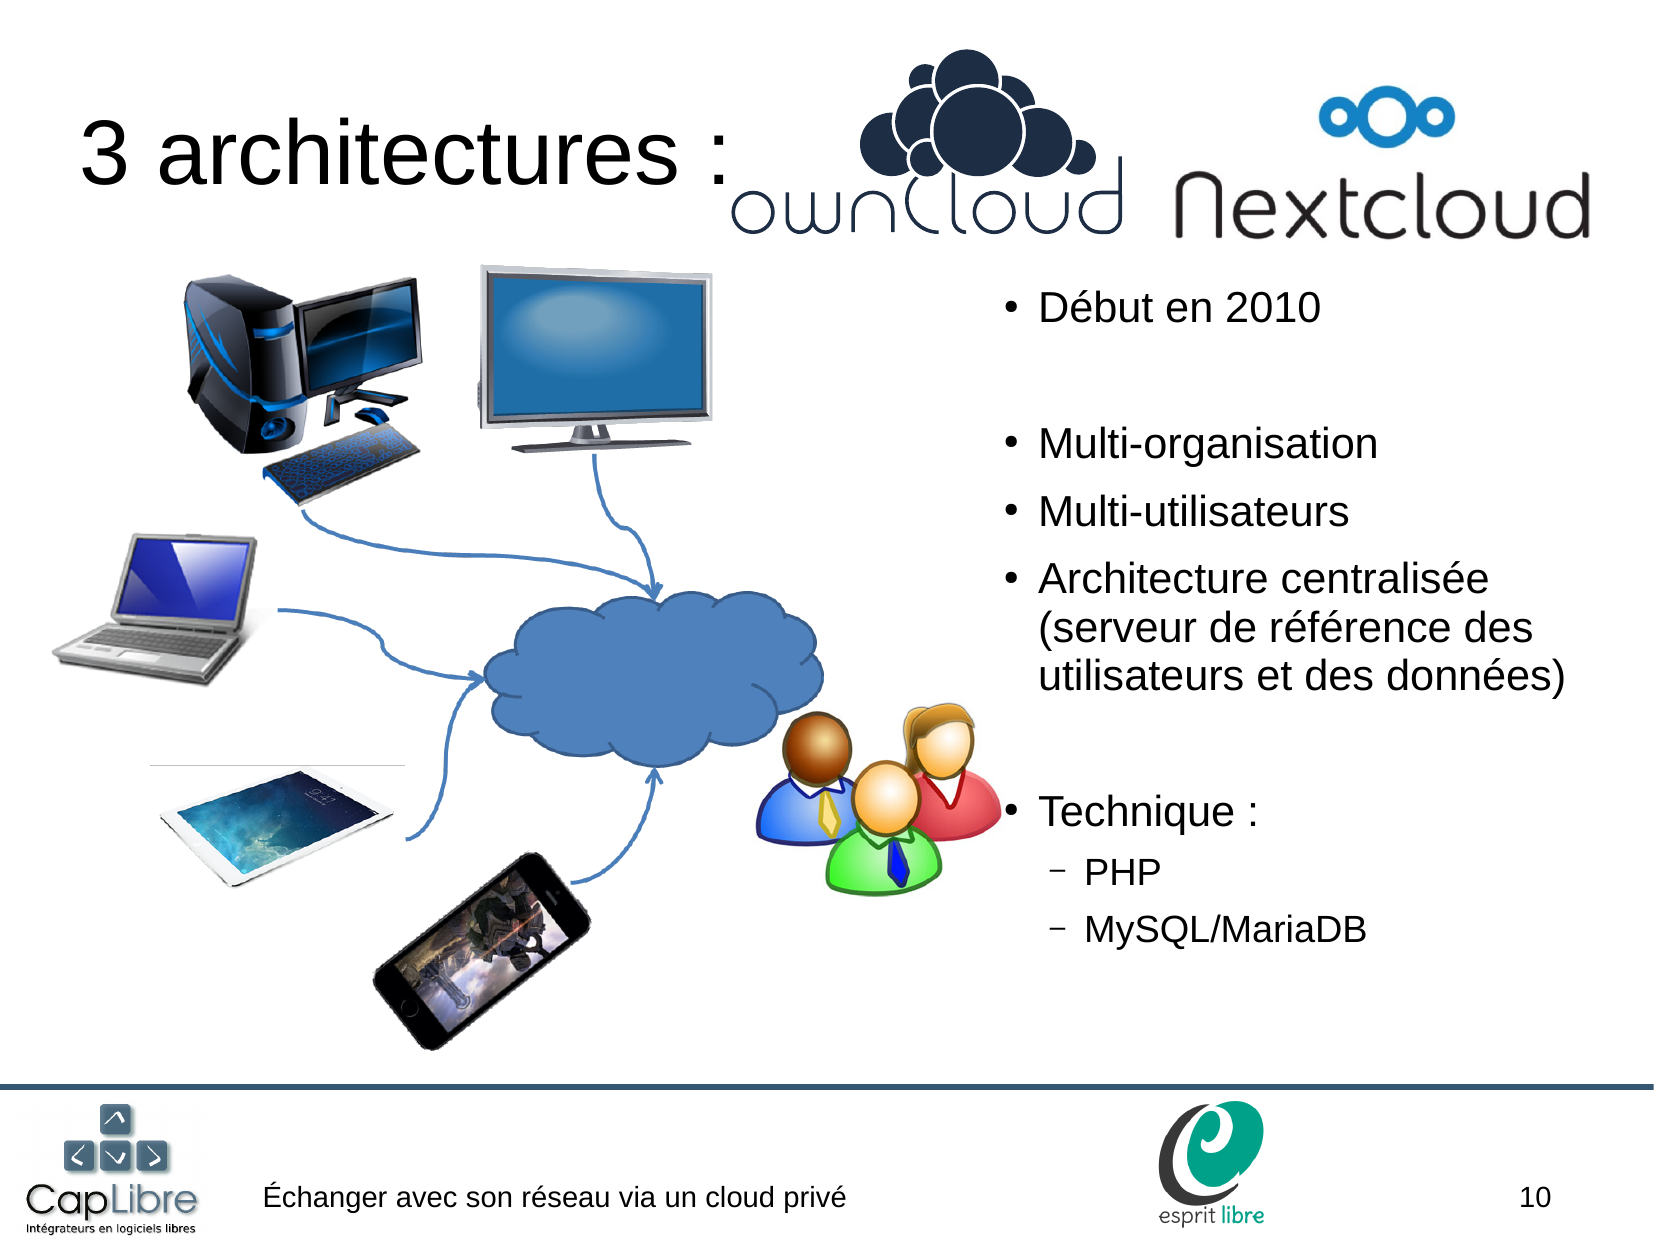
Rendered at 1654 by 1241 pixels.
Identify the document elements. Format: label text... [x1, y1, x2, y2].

picture [47, 58, 1636, 1063]
list Début en 2010 Multi-organisation Multi-utilisateurs Architecture centralisée (serveur de référence des utilisateurs et des données) Technique : PHP MySQL/MariaDB [1146, 283, 1571, 1004]
picture [731, 49, 1123, 235]
picture [1145, 1098, 1276, 1229]
title 3 architectures : [0, 49, 1654, 257]
picture [11, 1098, 210, 1239]
